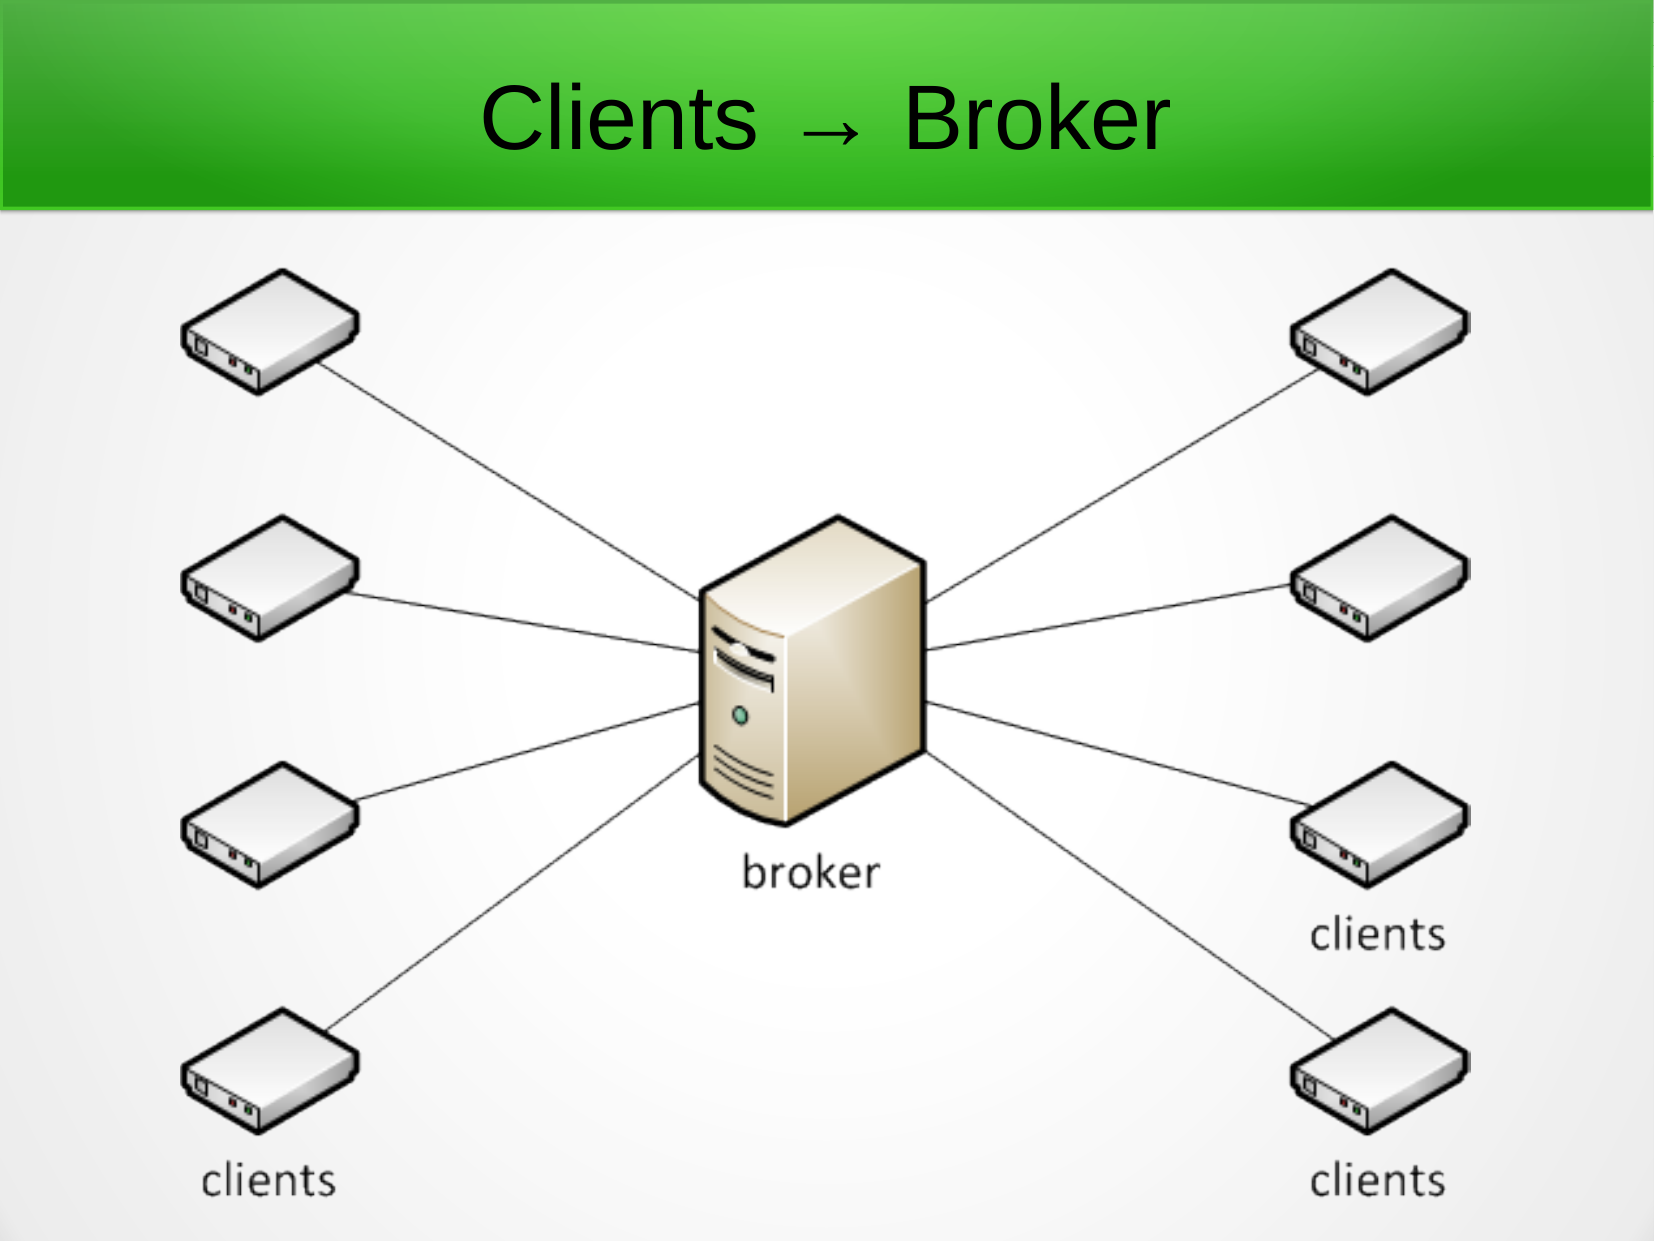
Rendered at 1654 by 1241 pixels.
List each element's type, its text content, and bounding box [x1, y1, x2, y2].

picture [180, 266, 1471, 1216]
title Clients → Broker [82, 47, 1571, 189]
